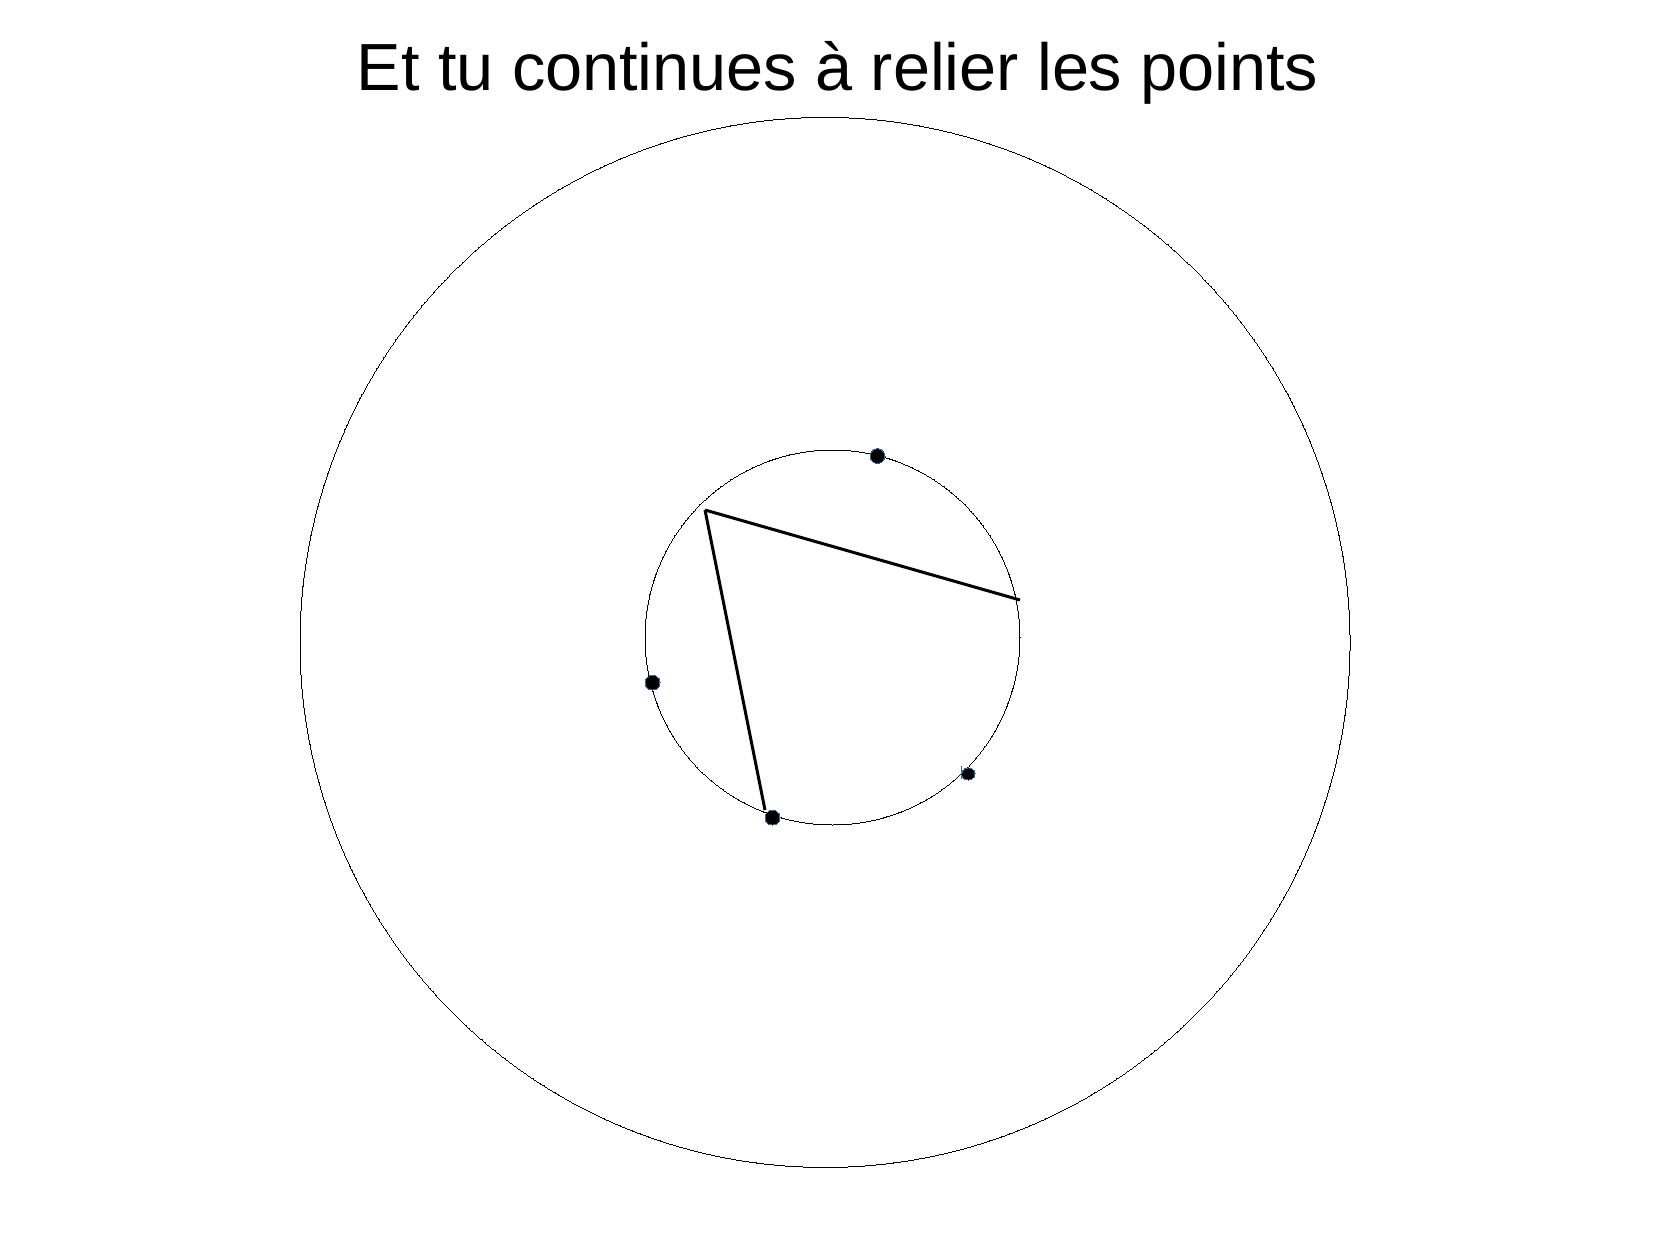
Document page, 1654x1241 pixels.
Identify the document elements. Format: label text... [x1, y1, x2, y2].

text_box [870, 448, 886, 464]
text_box [961, 766, 976, 781]
text_box [645, 675, 661, 691]
text_box [765, 810, 781, 826]
title Et tu continues à relier les points [30, 30, 1654, 106]
